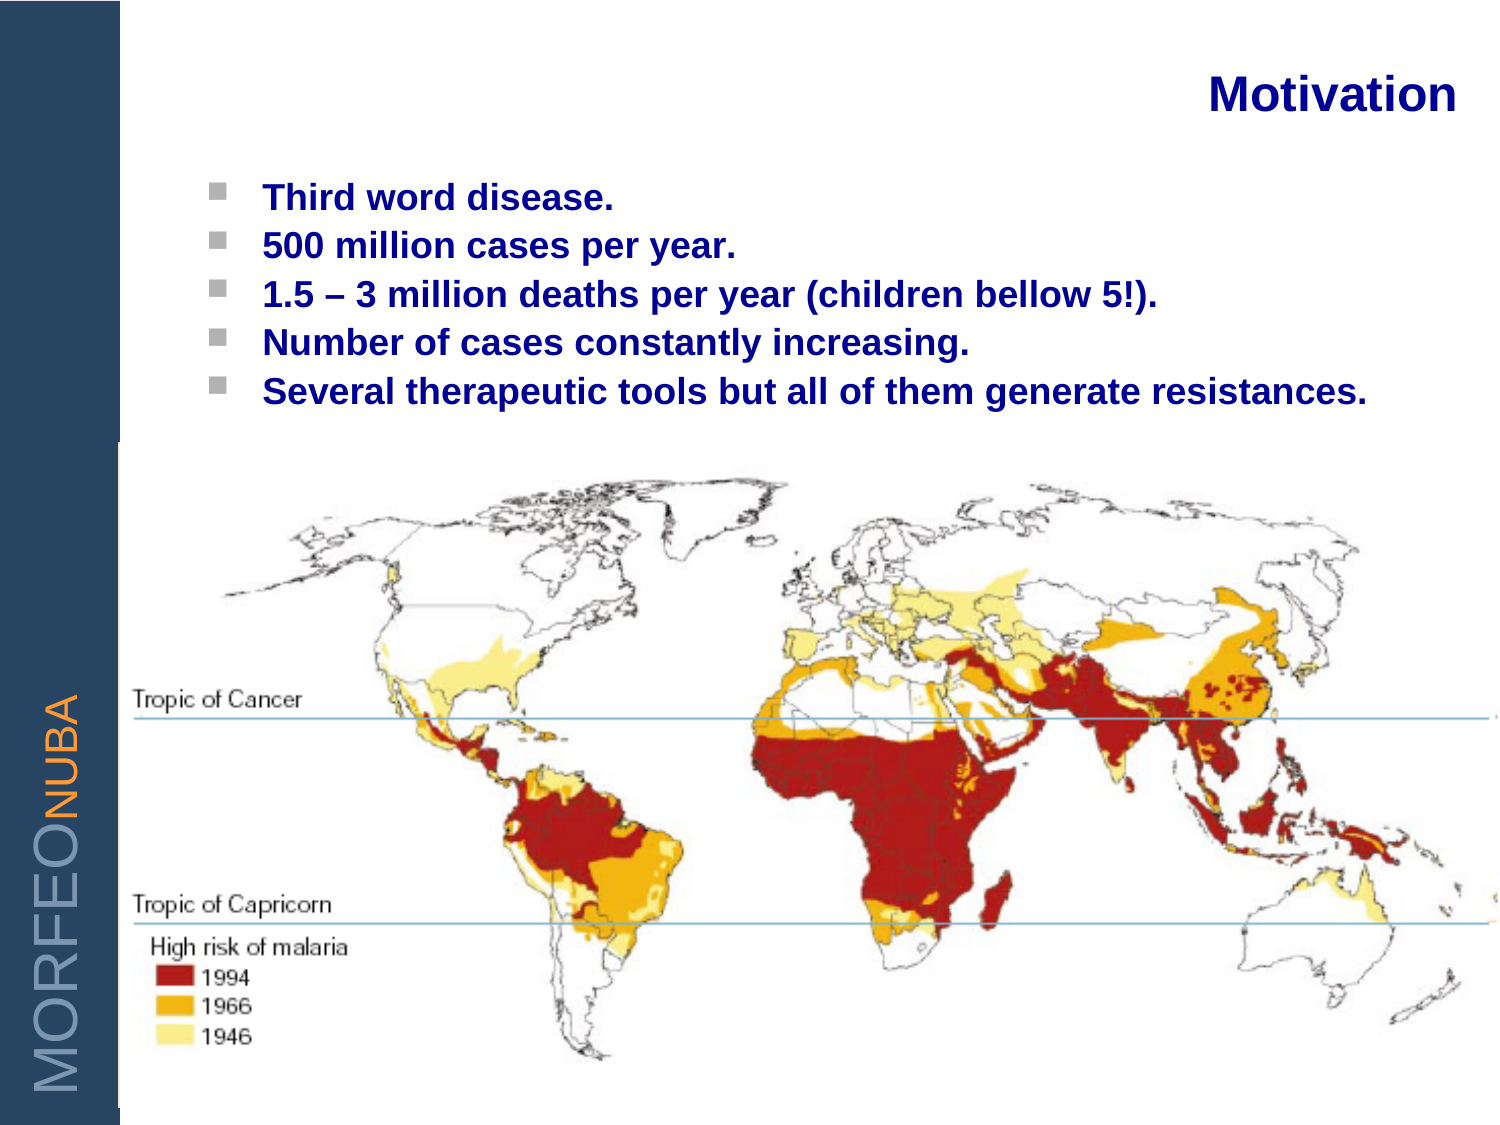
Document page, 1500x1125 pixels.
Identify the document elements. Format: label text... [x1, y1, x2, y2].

text_box Third word disease. 500 million cases per year. 1.5 – 3 million deaths per year (children bellow 5!). Number of cases constantly increasing. Several therapeutic tools but all of them generate resistances. [206, 176, 1455, 442]
picture [118, 442, 1500, 1108]
text_box Motivation [395, 37, 1459, 151]
